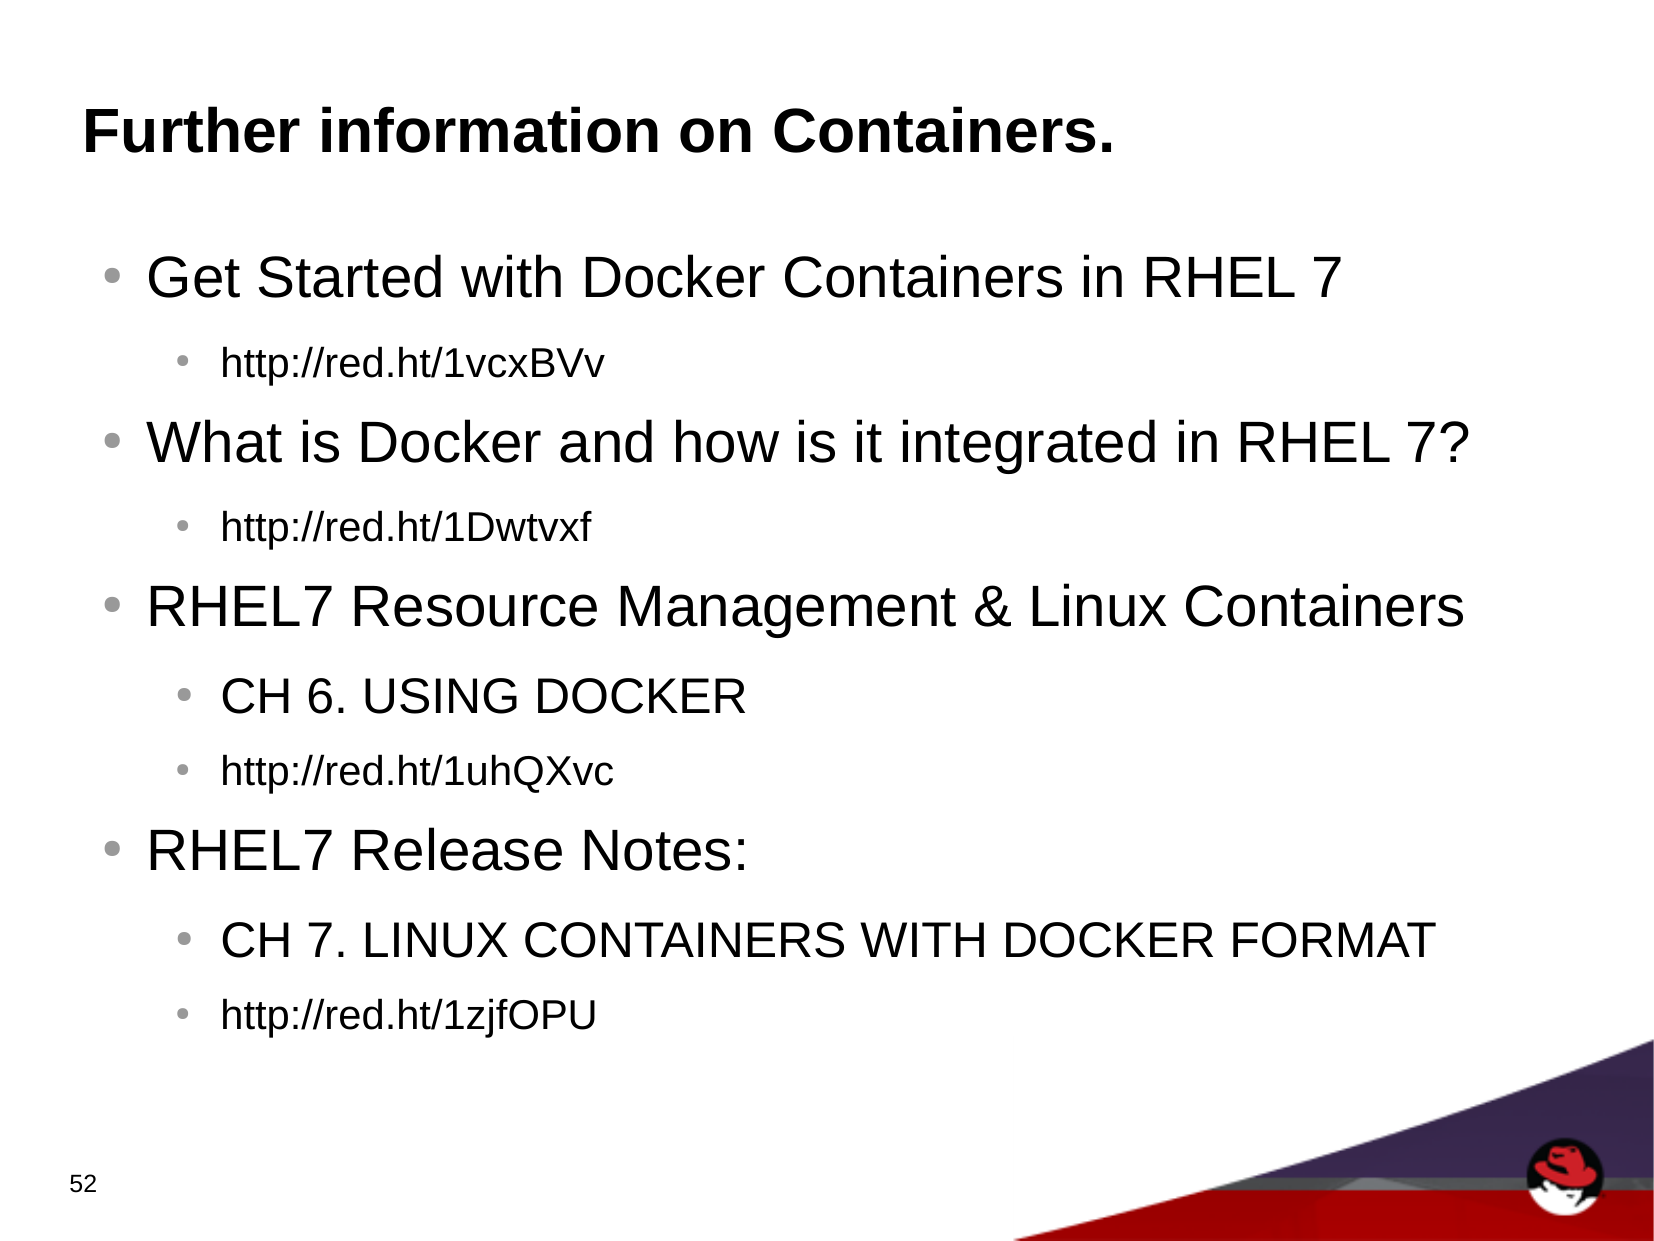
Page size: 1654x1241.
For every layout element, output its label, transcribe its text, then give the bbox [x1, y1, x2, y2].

picture [1012, 1036, 1654, 1241]
title Further information on Containers. [82, 37, 1571, 226]
list Get Started with Docker Containers in RHEL 7 http://red.ht/1vcxBVv What is Docker and how is it integrated in RHEL 7? http://red.ht/1Dwtvxf RHEL7 Resource Management & Linux Containers CH 6. USING DOCKER http://red.ht/1uhQXvc RHEL7 Release Notes: CH 7. LINUX CONTAINERS WITH DOCKER FORMAT http://red.ht/1zjfOPU [86, 244, 1576, 1039]
